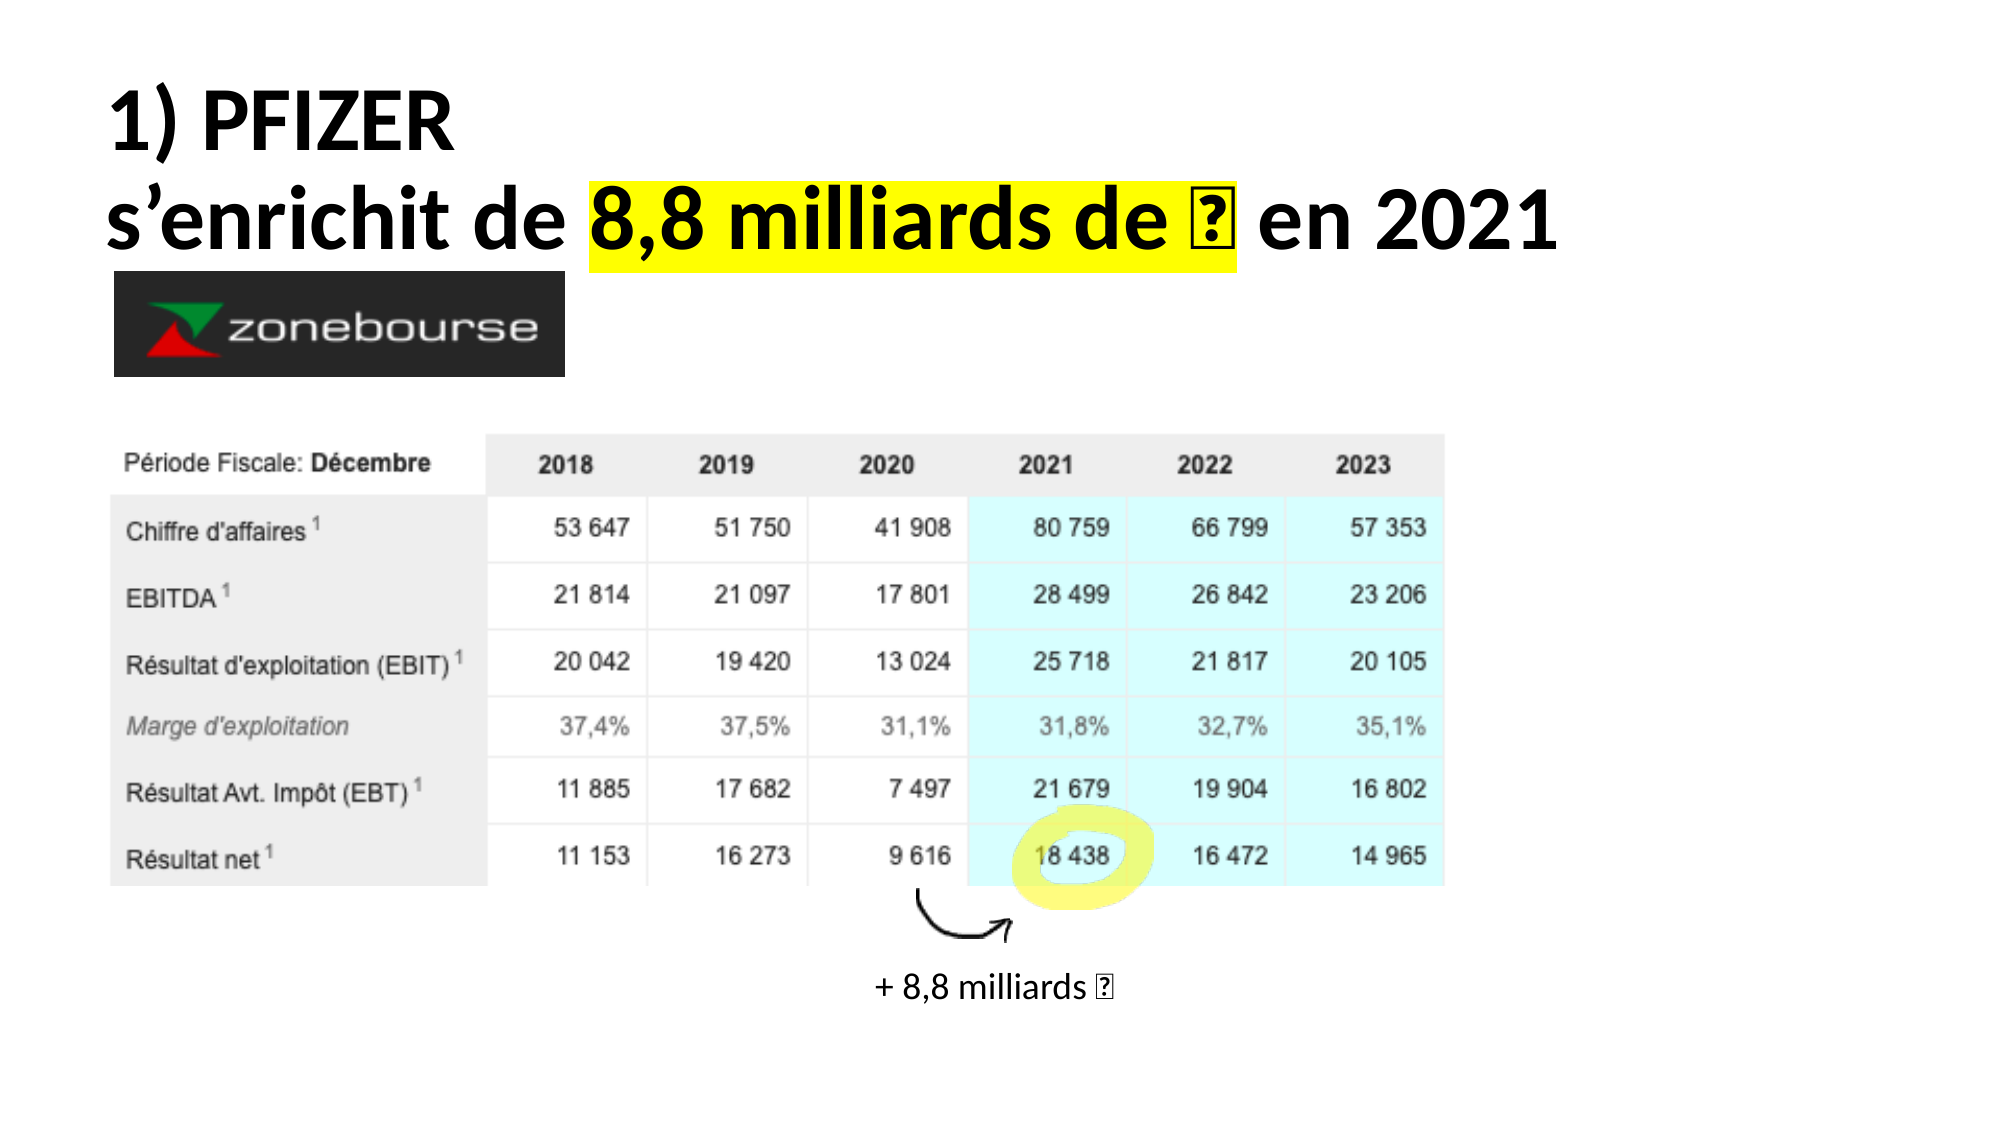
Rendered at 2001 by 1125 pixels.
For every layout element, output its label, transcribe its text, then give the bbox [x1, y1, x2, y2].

text_box + 8,8 milliards 💲 [840, 954, 1150, 1015]
title 1) PFIZER s’enrichit de 8,8 milliards de 💲 en 2021 [90, 61, 1816, 280]
picture [916, 888, 1013, 943]
picture [114, 272, 565, 377]
picture [90, 422, 1464, 910]
